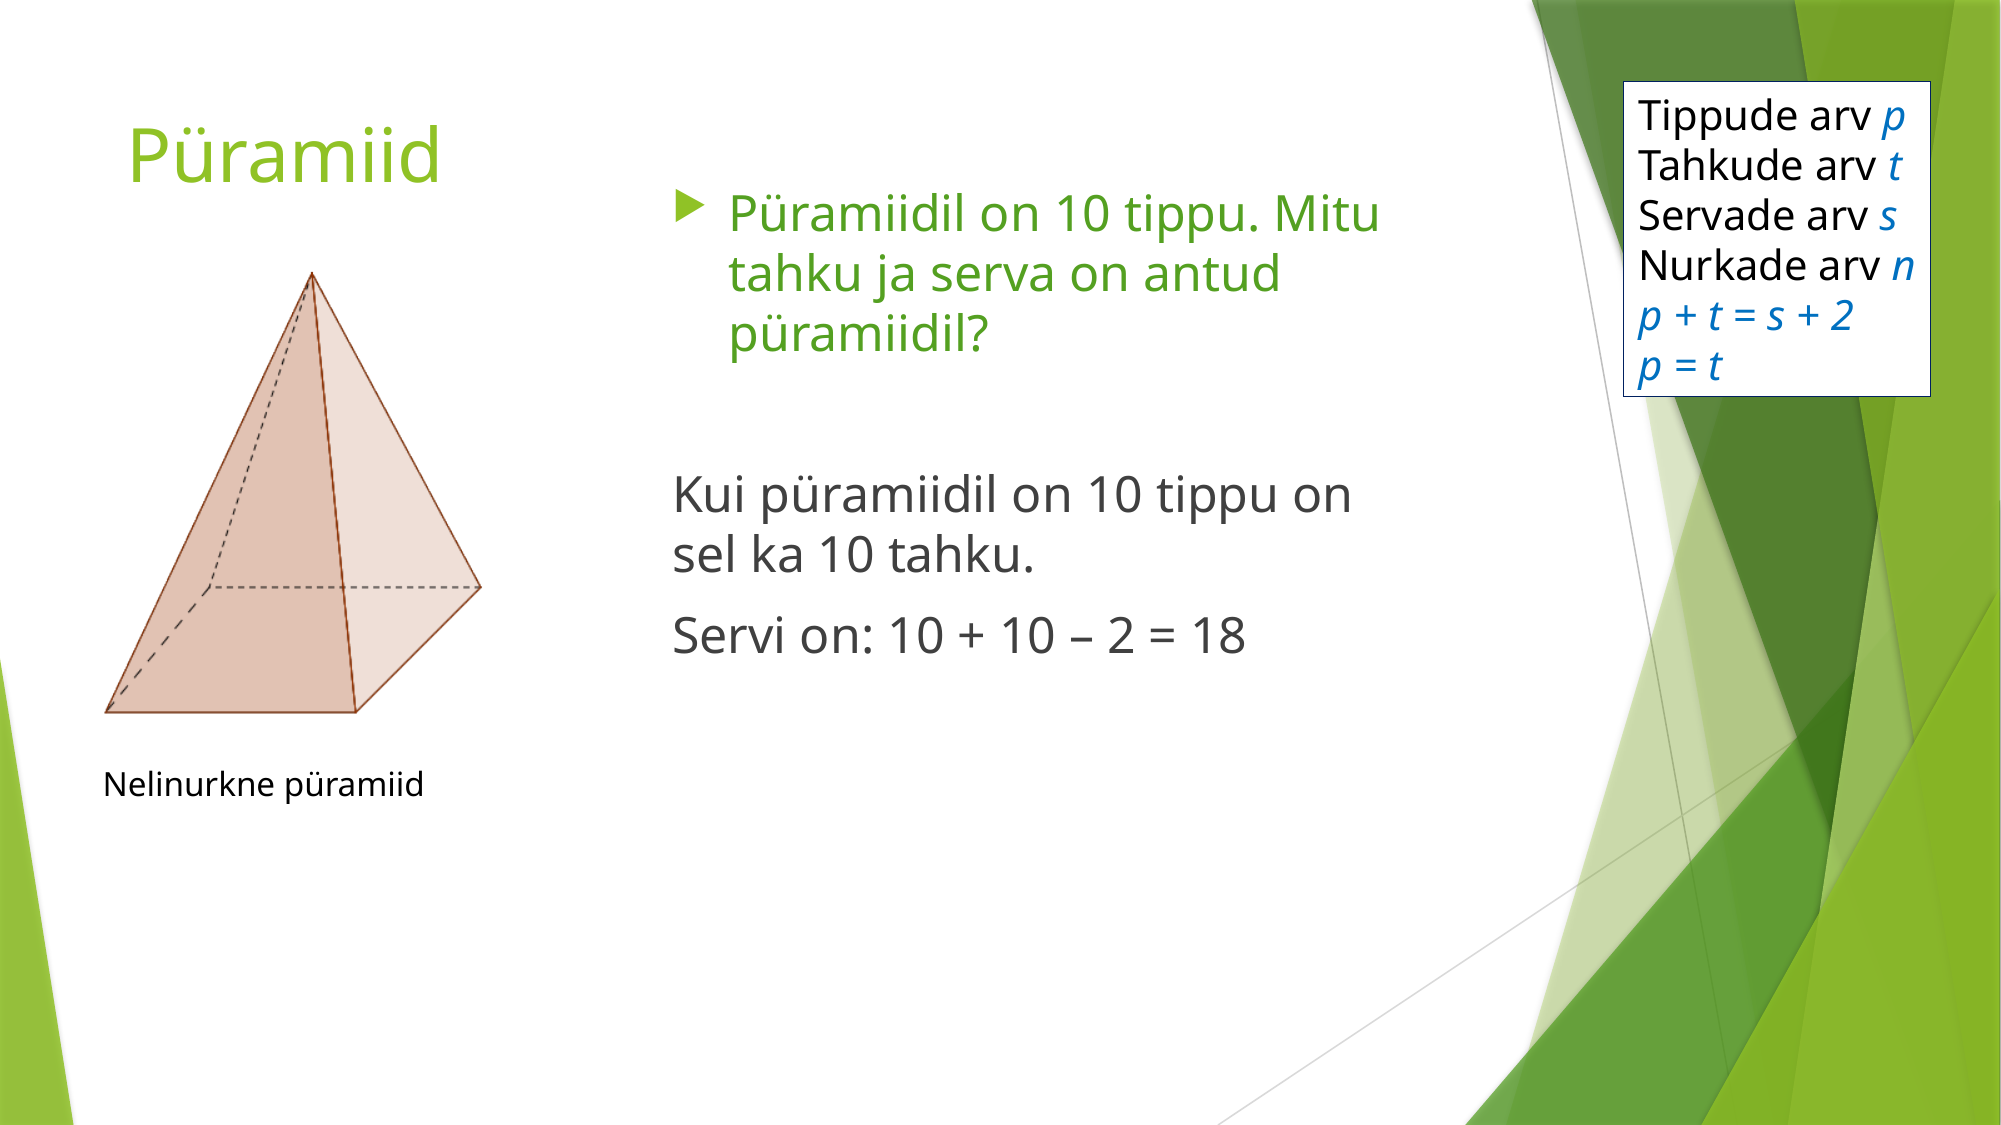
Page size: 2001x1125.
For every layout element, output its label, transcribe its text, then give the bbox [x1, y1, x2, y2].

picture [88, 253, 496, 739]
title Püramiid [111, 99, 1522, 317]
text_box Nelinurkne püramiid [87, 755, 441, 811]
list Püramiidil on 10 tippu. Mitu tahku ja serva on antud püramiidil? Kui püramiidil on 10 tippu on sel ka 10 tahku. Servi on: 10 + 10 – 2 = 18 [657, 173, 1410, 1096]
text_box Tippude arv p Tahkude arv t Servade arv s Nurkade arv n p + t = s + 2 p = t [1623, 81, 1931, 397]
